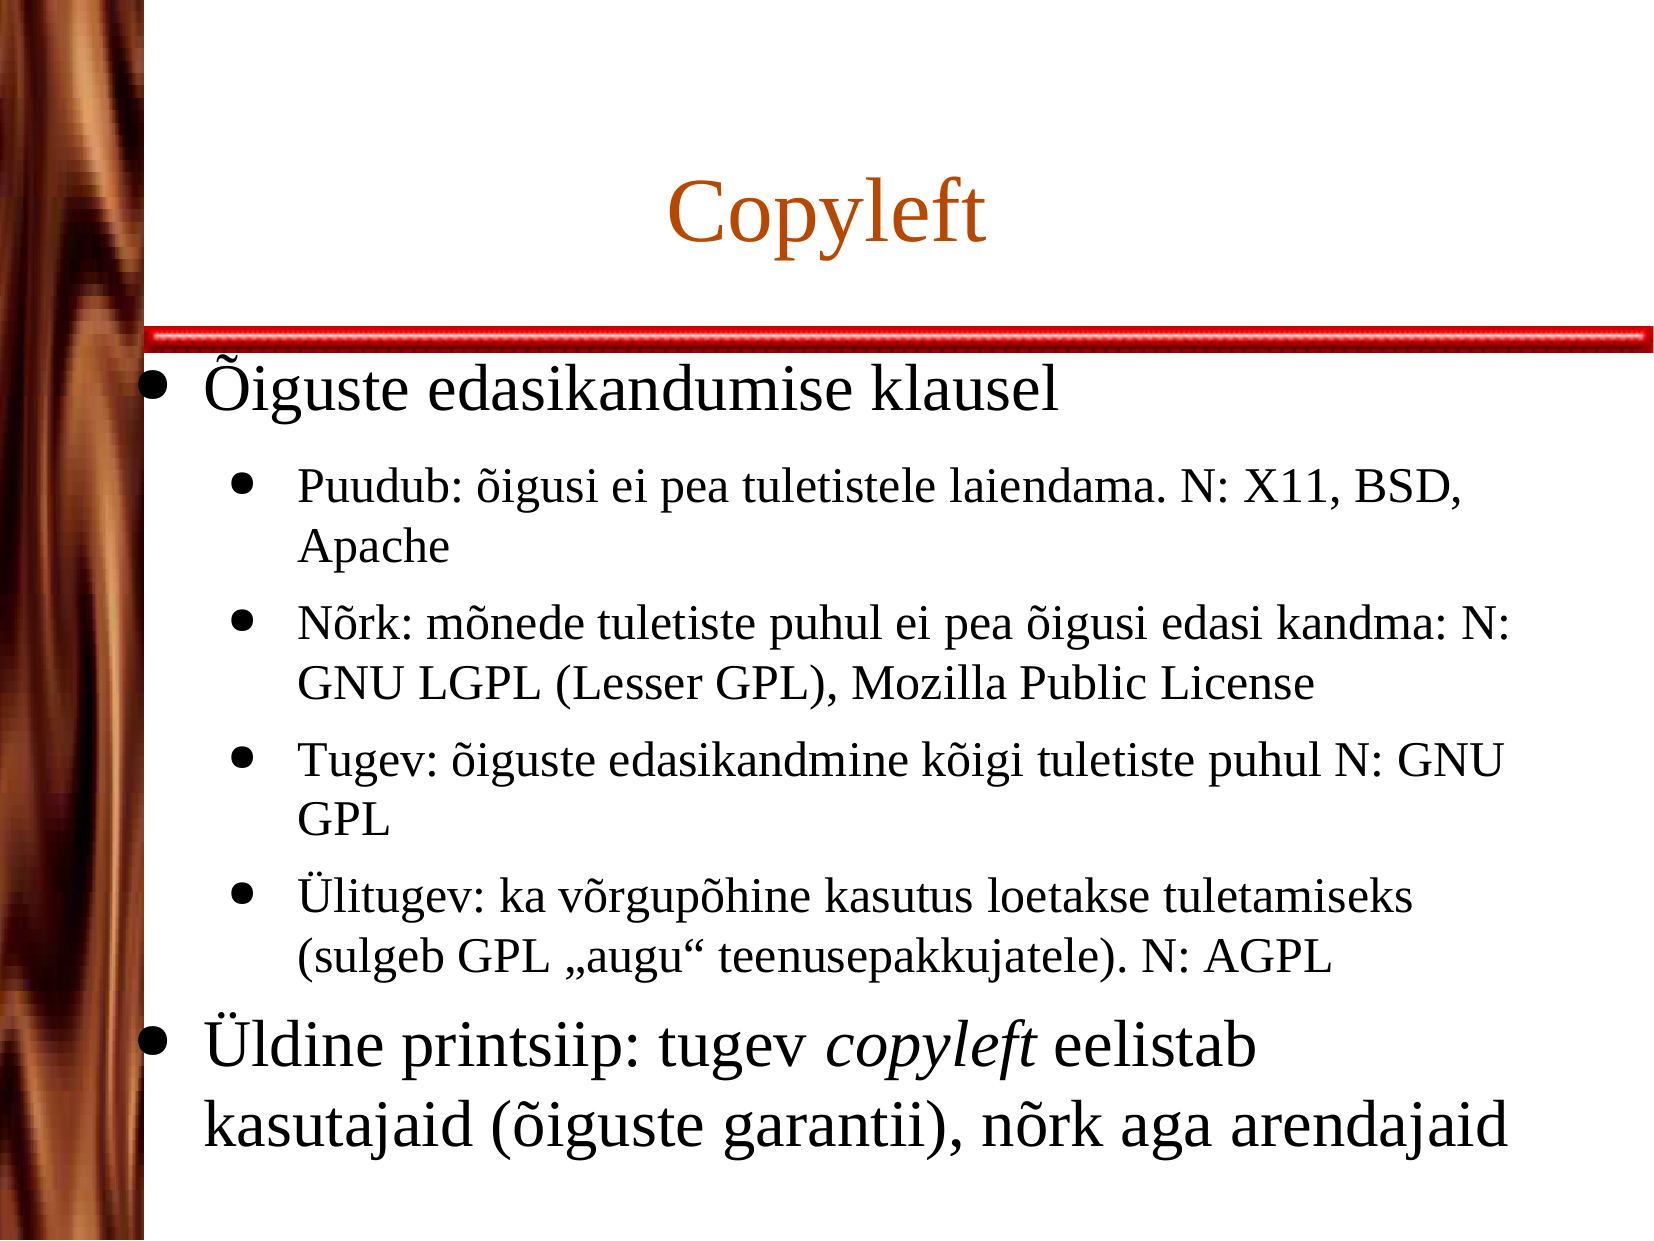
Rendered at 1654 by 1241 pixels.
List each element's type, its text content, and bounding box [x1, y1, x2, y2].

picture [0, 0, 1654, 1240]
title Copyleft [121, 100, 1533, 312]
list Õiguste edasikandumise klausel Puudub: õigusi ei pea tuletistele laiendama. N: X11, BSD, Apache Nõrk: mõnede tuletiste puhul ei pea õigusi edasi kandma: N: GNU LGPL (Lesser GPL), Mozilla Public License Tugev: õiguste edasikandmine kõigi tuletiste puhul N: GNU GPL Ülitugev: ka võrgupõhine kasutus loetakse tuletamiseks (sulgeb GPL „augu“ teenusepakkujatele). N: AGPL Üldine printsiip: tugev copyleft eelistab kasutajaid (õiguste garantii), nõrk aga arendajaid [121, 344, 1533, 1160]
